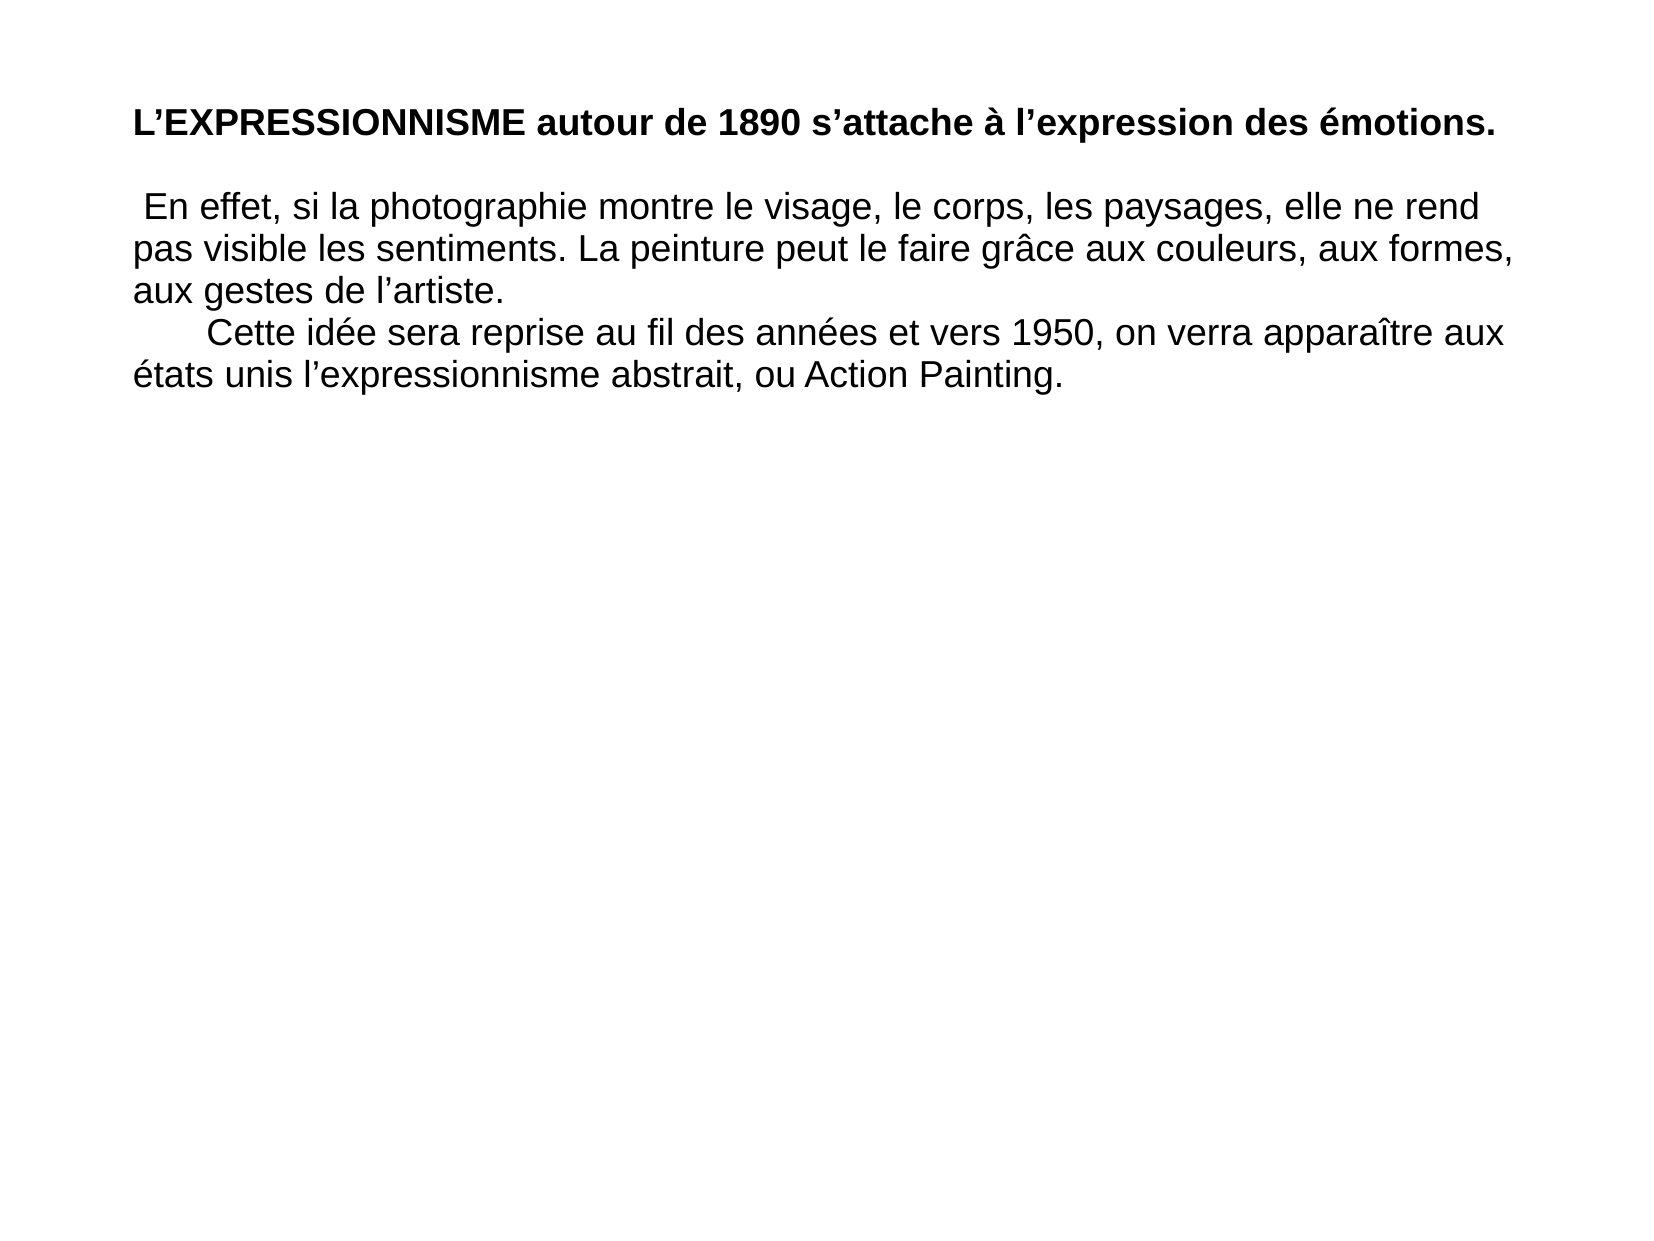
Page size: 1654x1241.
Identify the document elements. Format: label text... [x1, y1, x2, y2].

text_box L’EXPRESSIONNISME autour de 1890 s’attache à l’expression des émotions. En effet, si la photographie montre le visage, le corps, les paysages, elle ne rend pas visible les sentiments. La peinture peut le faire grâce aux couleurs, aux formes, aux gestes de l’artiste. Cette idée sera reprise au fil des années et vers 1950, on verra apparaître aux états unis l’expressionnisme abstrait, ou Action Painting. [118, 94, 1536, 576]
